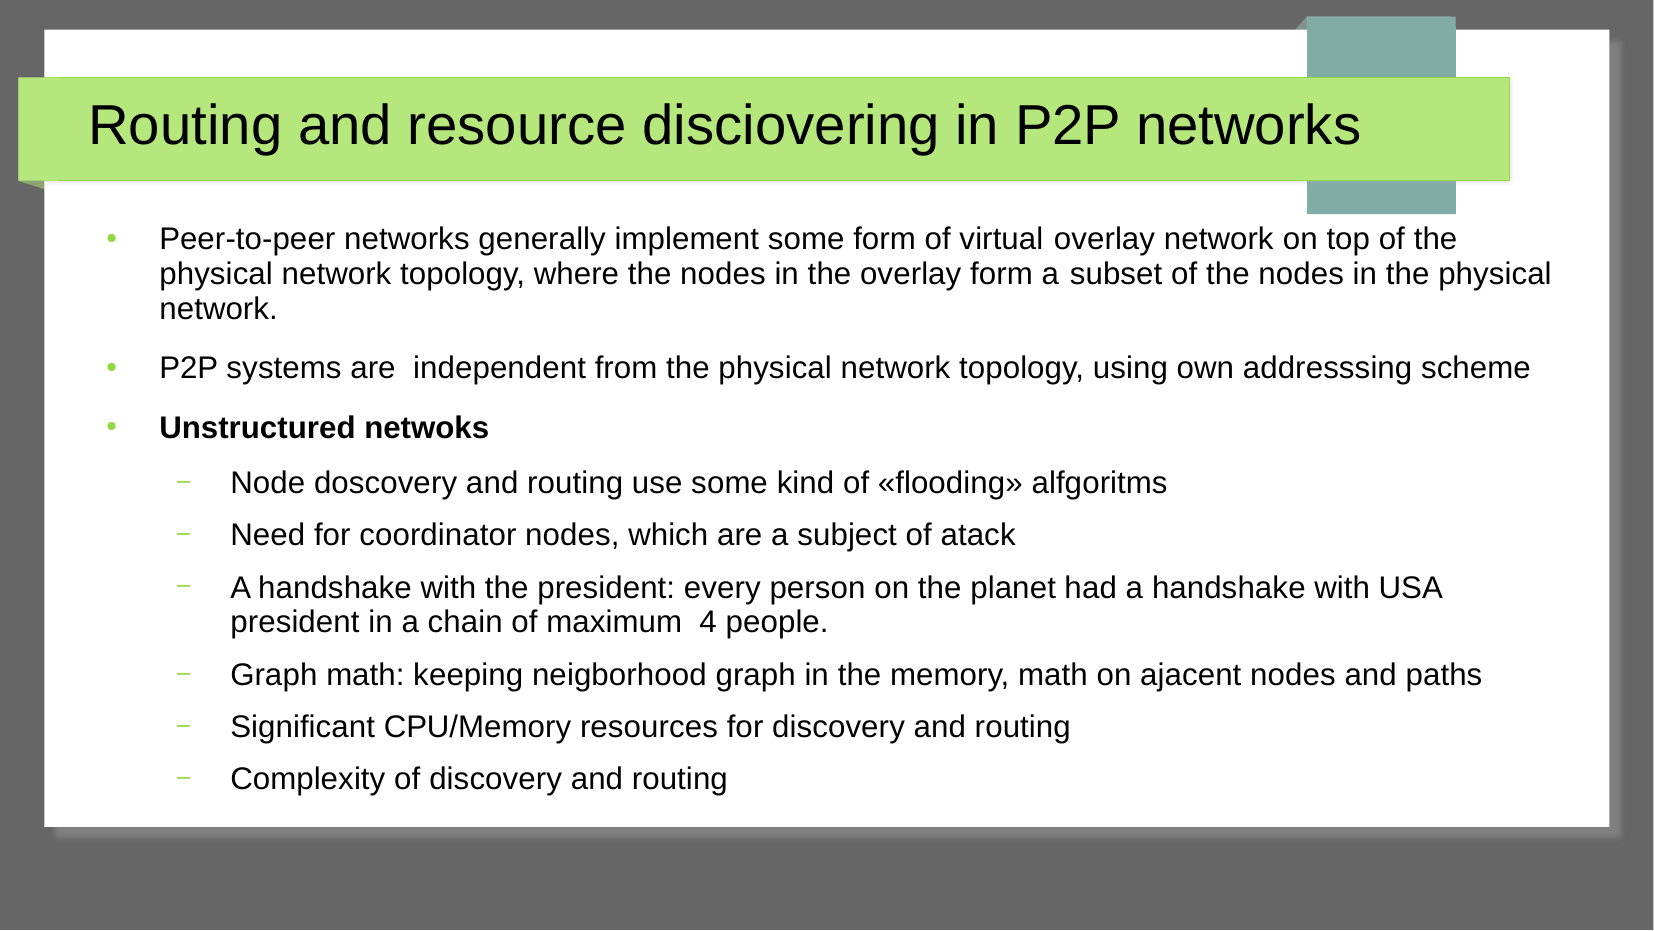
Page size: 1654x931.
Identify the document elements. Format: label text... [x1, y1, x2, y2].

title Routing and resource disciovering in P2P networks [88, 73, 1506, 178]
list Peer-to-peer networks generally implement some form of virtual overlay network on top of the physical network topology, where the nodes in the overlay form a subset of the nodes in the physical network. P2P systems are independent from the physical network topology, using own addresssing scheme Unstructured netwoks Node doscovery and routing use some kind of «flooding» alfgoritms Need for coordinator nodes, which are a subject of atack A handshake with the president: every person on the planet had a handshake with USA president in a chain of maximum 4 people. Graph math: keeping neigborhood graph in the memory, math on ajacent nodes and paths Significant CPU/Memory resources for discovery and routing Complexity of discovery and routing [88, 221, 1565, 813]
